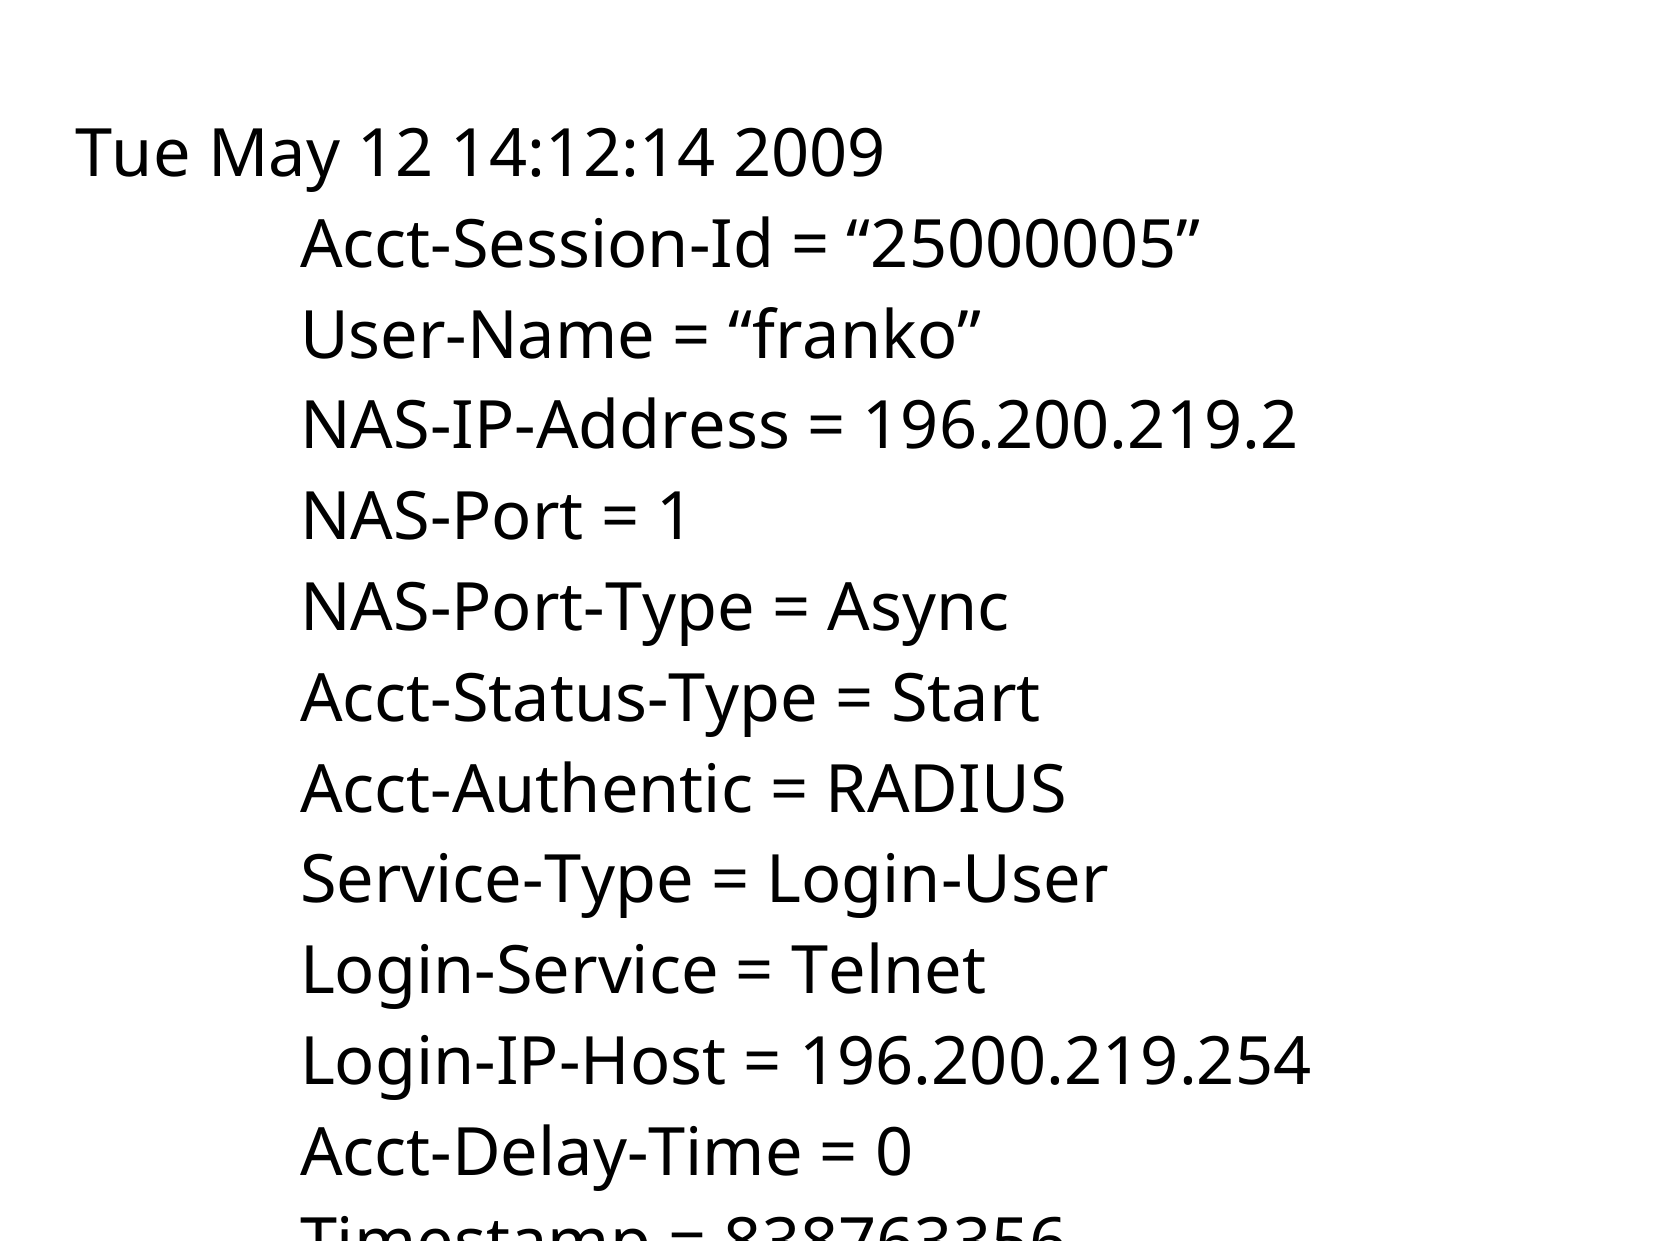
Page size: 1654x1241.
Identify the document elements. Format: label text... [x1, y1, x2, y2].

subtitle Eg below displays start and stop accounting record in a Radius Server detail file. Tue May 12 14:12:14 2009 Acct-Session-Id = “25000005” User-Name = “franko” NAS-IP-Address = 196.200.219.2 NAS-Port = 1 NAS-Port-Type = Async Acct-Status-Type = Start Acct-Authentic = RADIUS Service-Type = Login-User Login-Service = Telnet Login-IP-Host = 196.200.219.254 Acct-Delay-Time = 0 Timestamp = 838763356 [75, 0, 1571, 1235]
